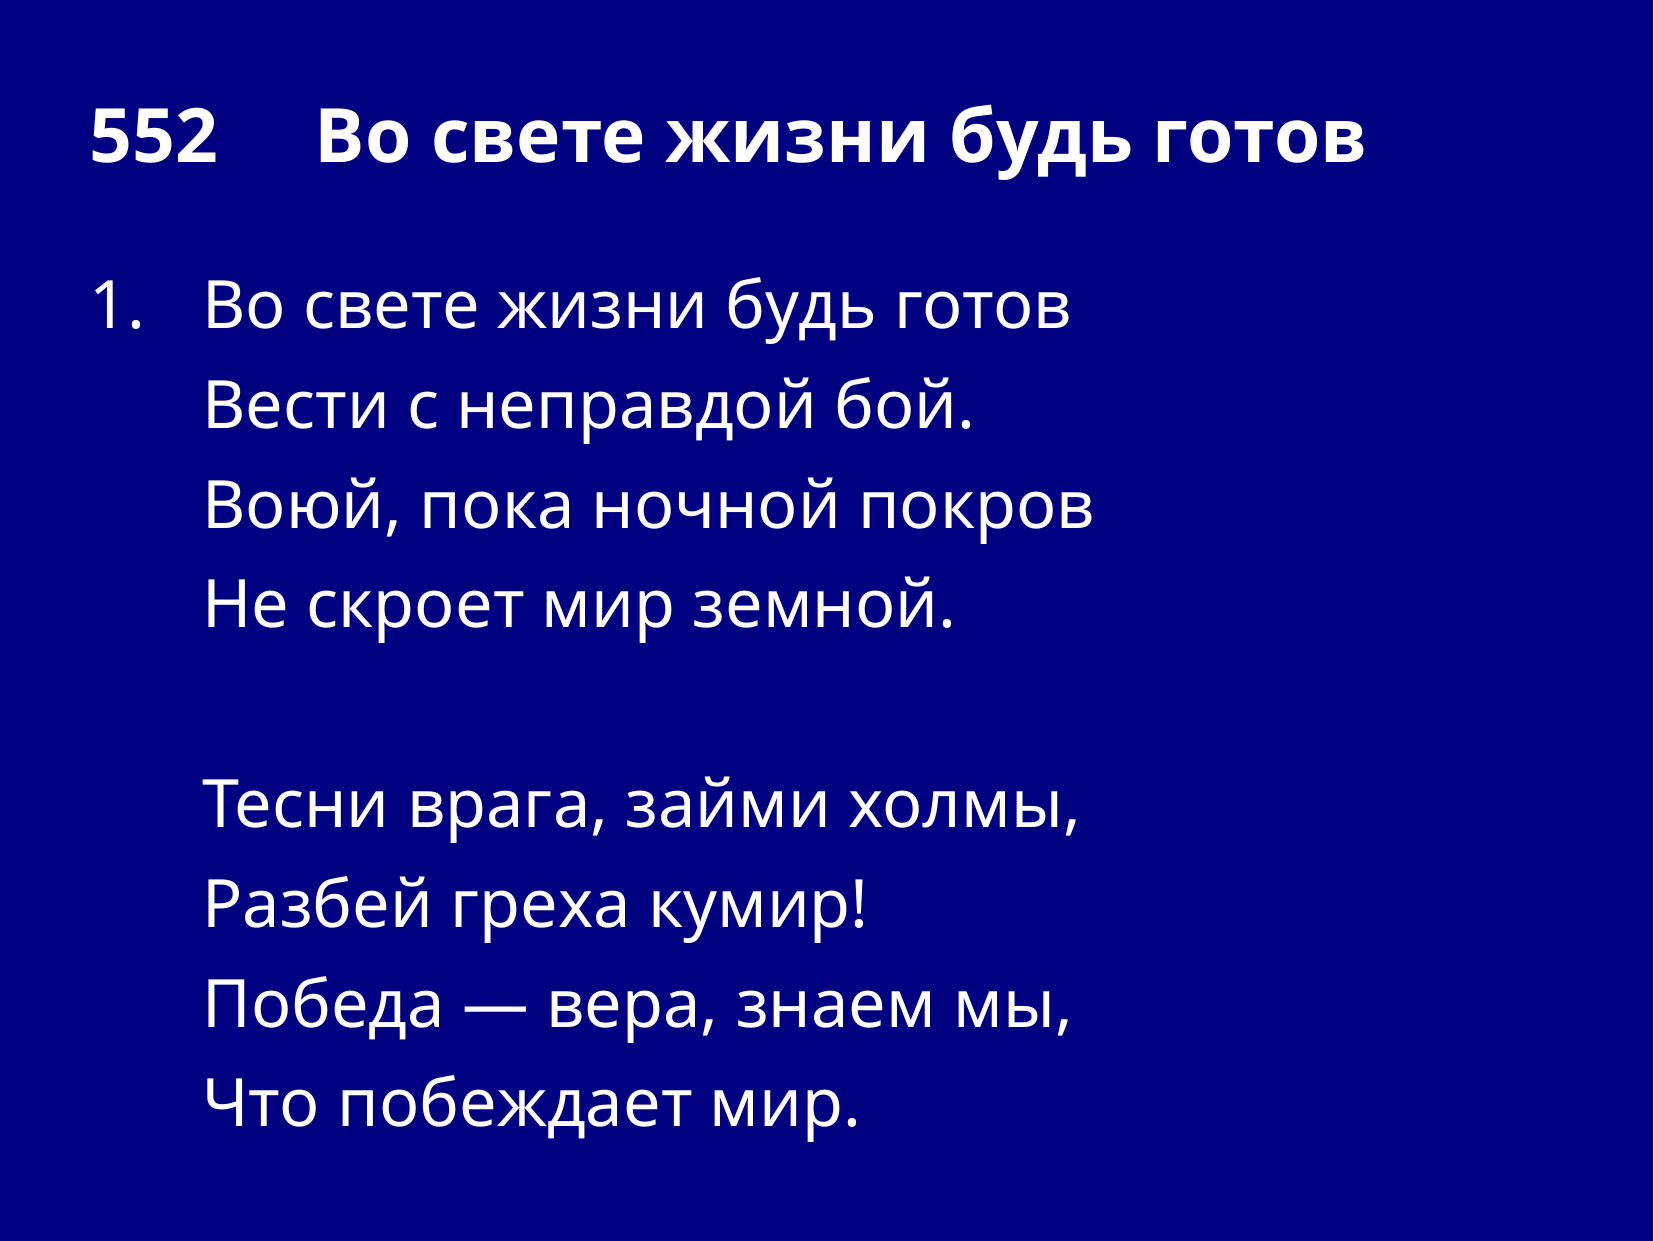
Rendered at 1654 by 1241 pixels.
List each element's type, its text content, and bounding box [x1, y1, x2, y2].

text_box 1. Во свете жизни будь готов Вести с неправдой бой. Воюй, пока ночной покров Не скроет мир земной. Тесни врага, займи холмы, Разбей греха кумир! Победа — вера, знаем мы, Что побеждает мир. [75, 188, 1576, 1163]
text_box 552 Во свете жизни будь готов [75, 75, 1576, 188]
